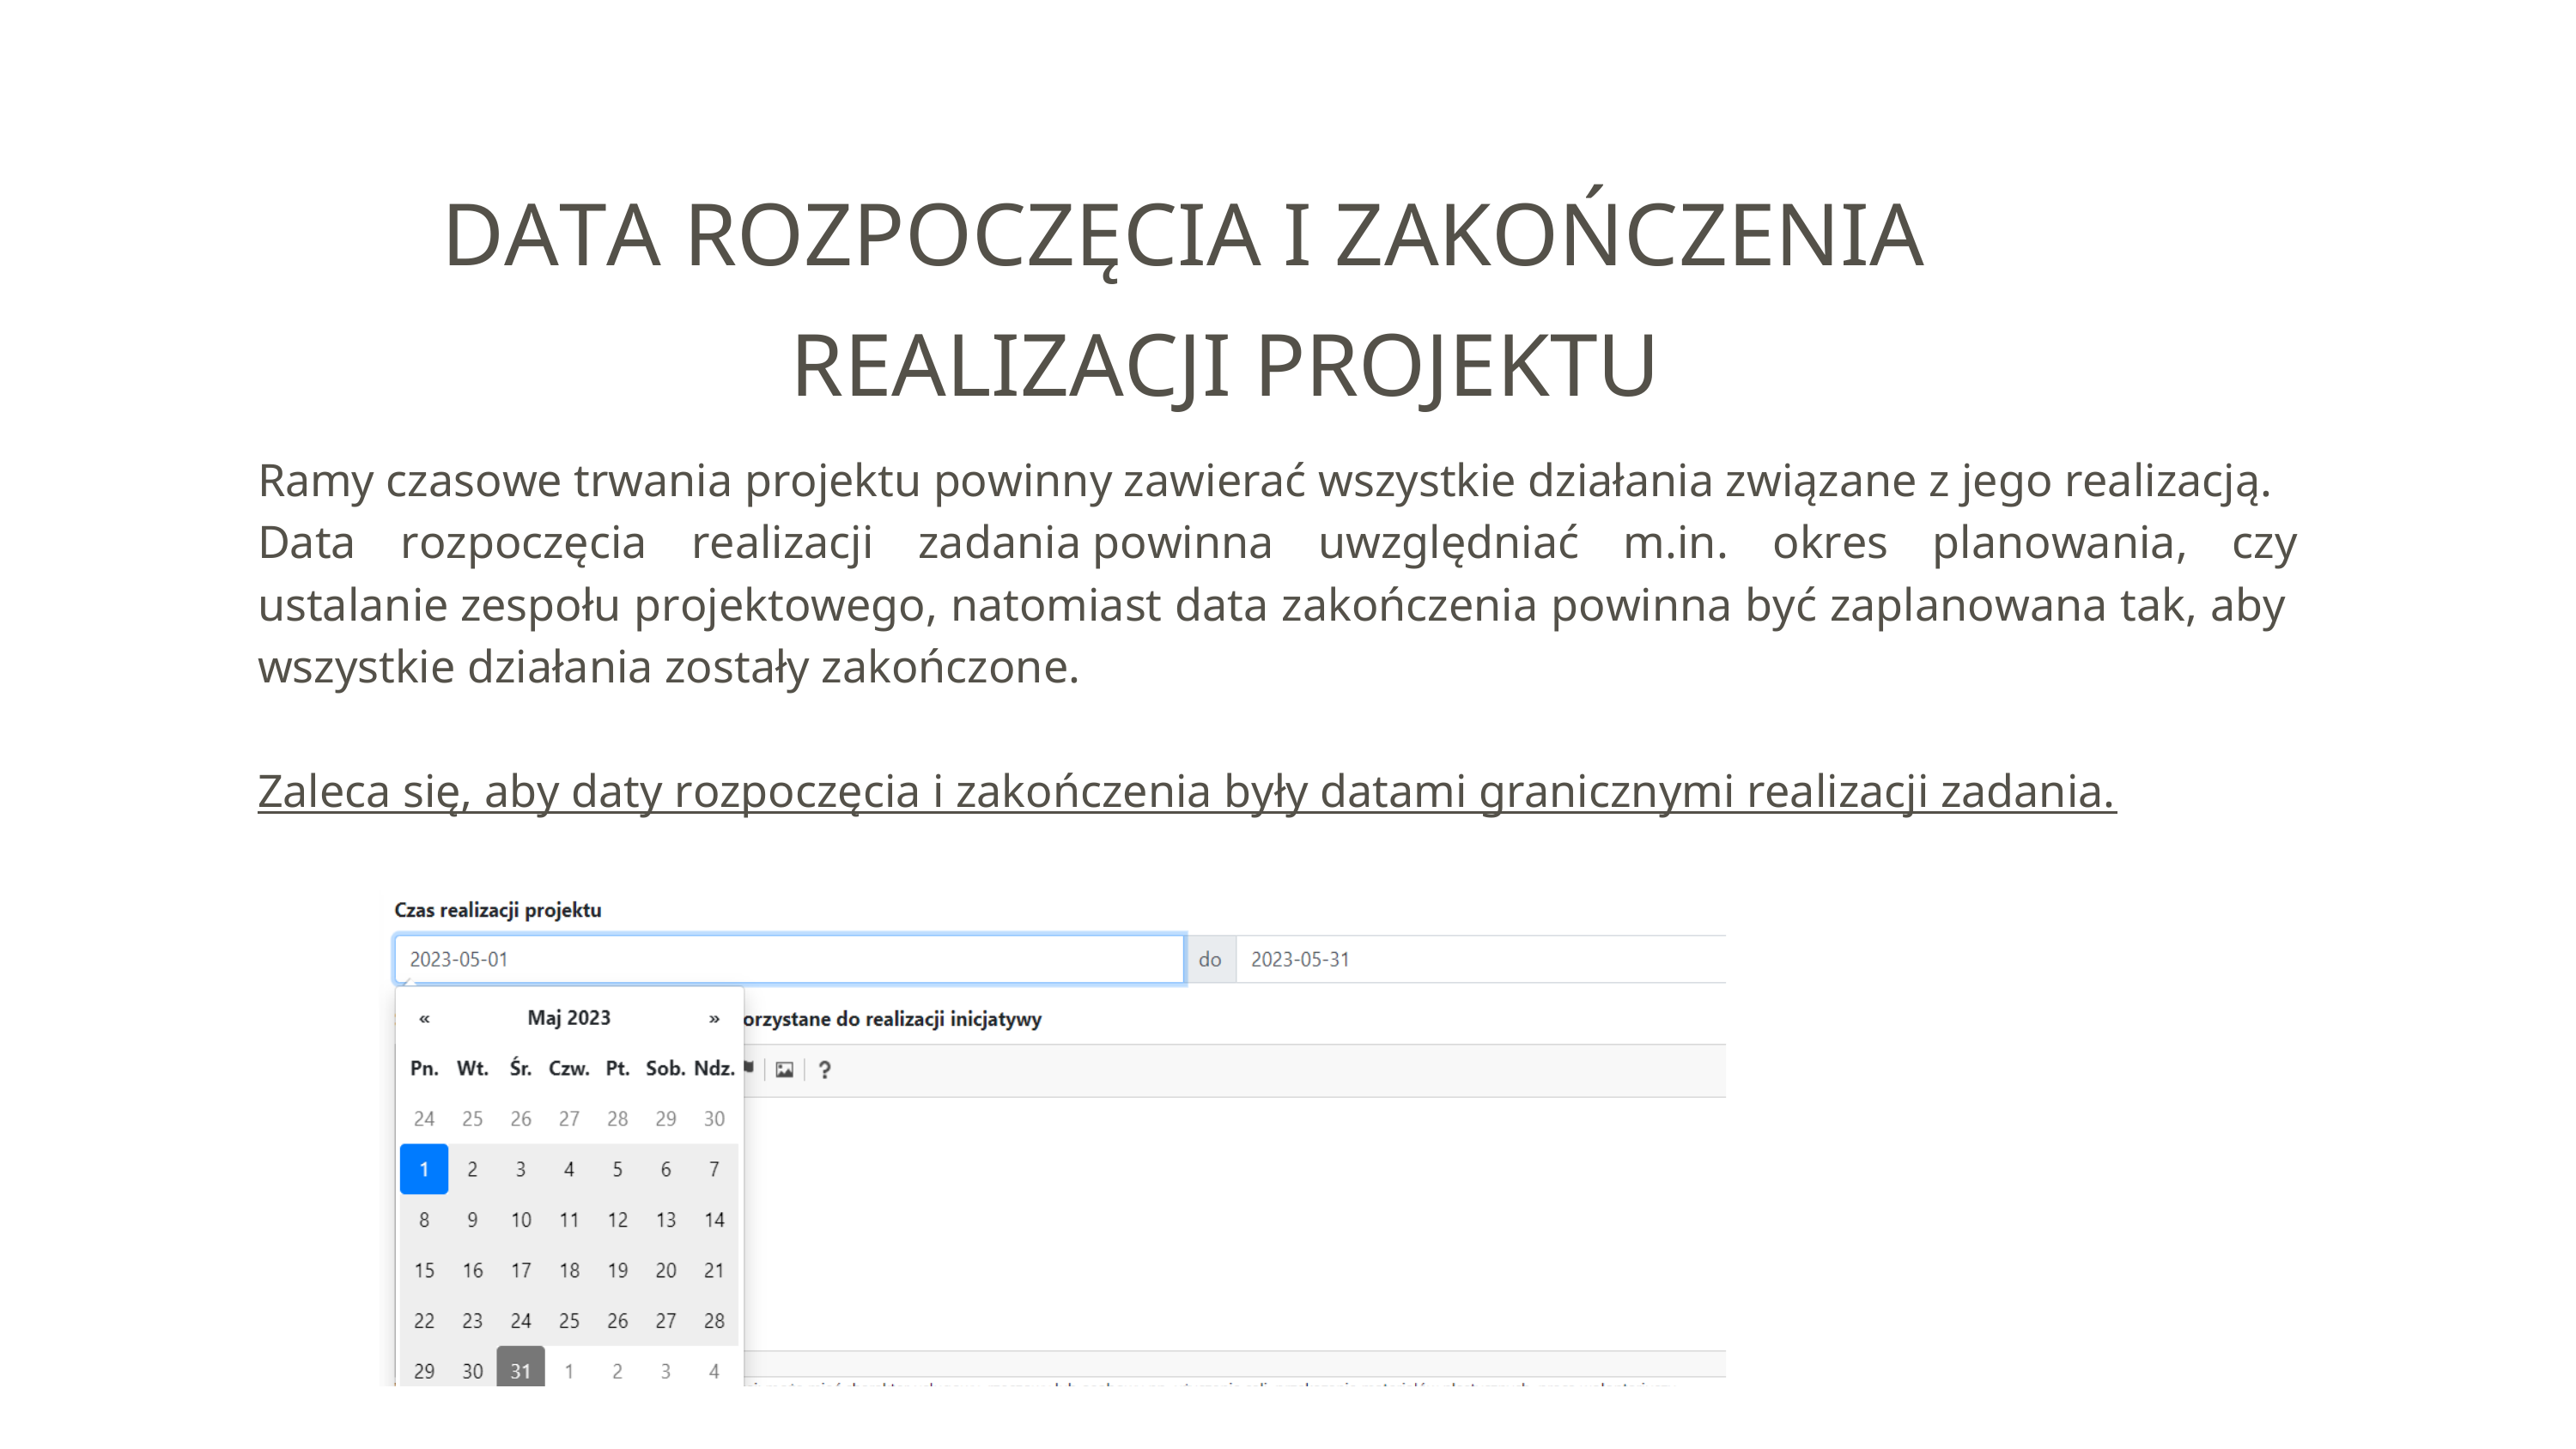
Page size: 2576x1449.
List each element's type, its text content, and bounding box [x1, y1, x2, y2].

text_box REALIZACJI PROJEKTU [777, 303, 1797, 421]
text_box Ramy czasowe trwania projektu powinny zawierać wszystkie działania związane z jego realizacją. Data rozpoczęcia realizacji zadania powinna uwzględniać m.in. okres planowania, czy ustalanie zespołu projektowego, natomiast data zakończenia powinna być zaplanowana tak, aby wszystkie działania zostały zakończone. Zaleca się, aby daty rozpoczęcia i zakończenia były datami granicznymi realizacji zadania. [255, 441, 2321, 821]
title DATA ROZPOCZĘCIA I ZAKOŃCZENIA [440, 161, 2117, 285]
picture [379, 890, 1727, 1386]
